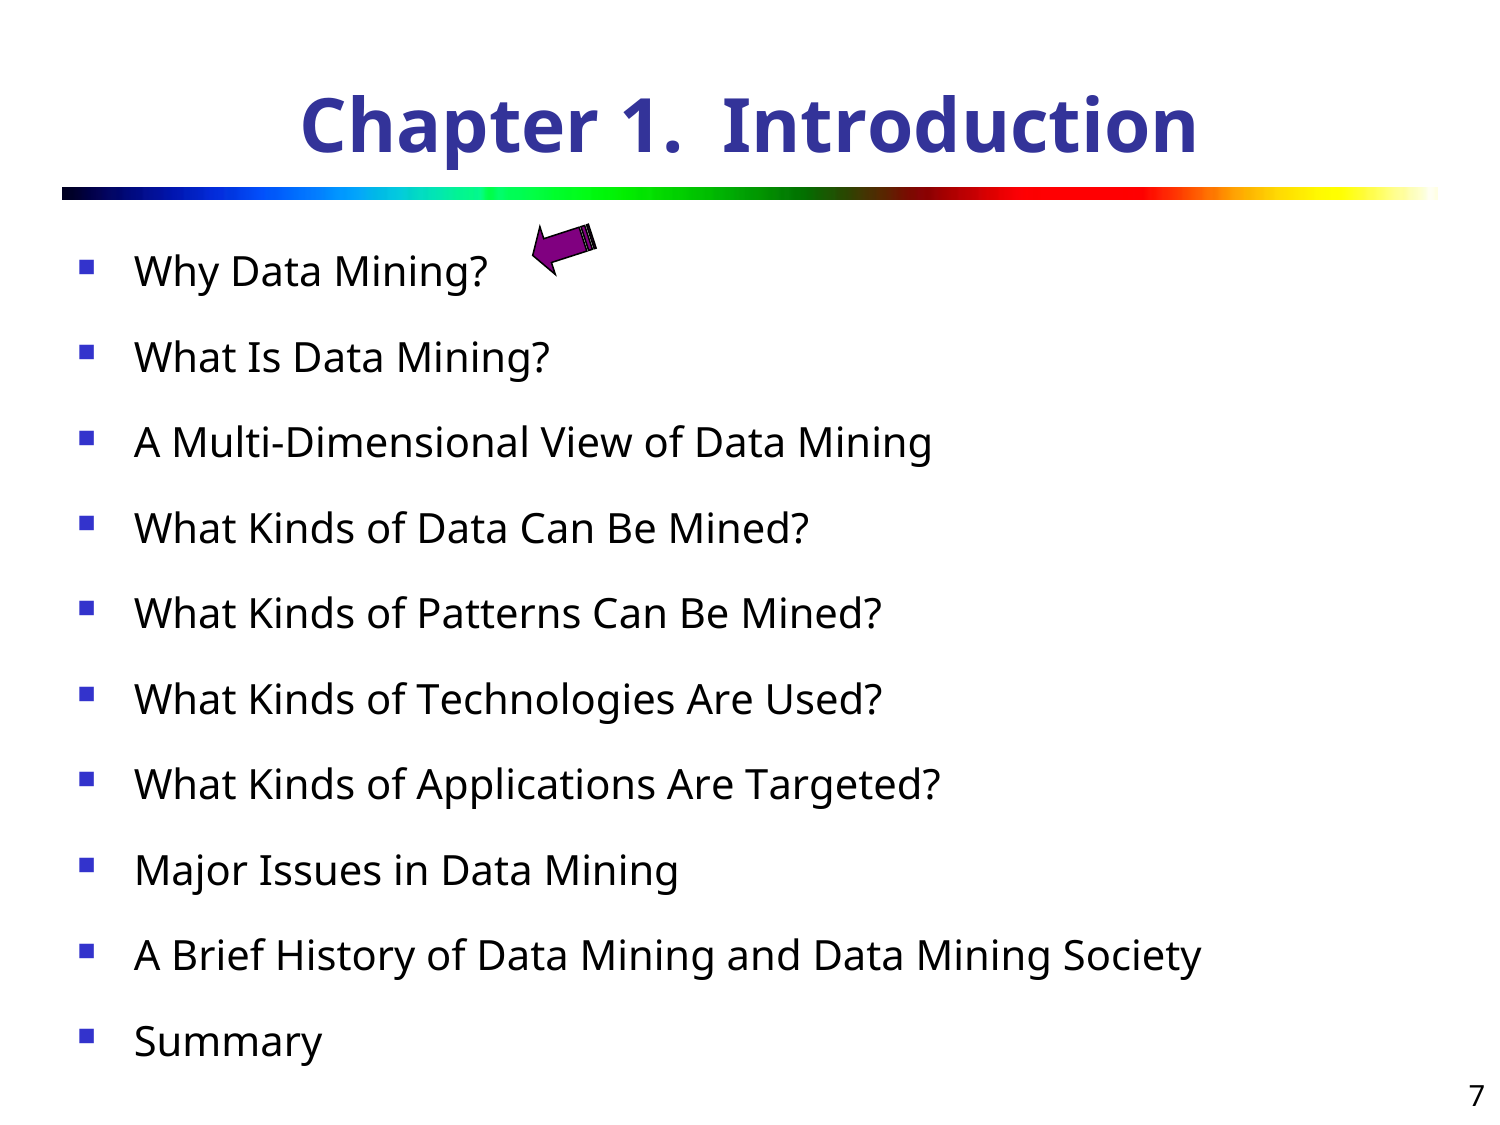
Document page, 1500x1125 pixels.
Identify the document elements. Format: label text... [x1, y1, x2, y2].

text_box [532, 224, 597, 275]
title Chapter 1. Introduction [62, 37, 1438, 175]
text_box <number> [1187, 1050, 1500, 1125]
list Why Data Mining? What Is Data Mining? A Multi-Dimensional View of Data Mining What Kinds of Data Can Be Mined? What Kinds of Patterns Can Be Mined? What Kinds of Technologies Are Used? What Kinds of Applications Are Targeted? Major Issues in Data Mining A Brief History of Data Mining and Data Mining Society Summary [62, 212, 1413, 1075]
